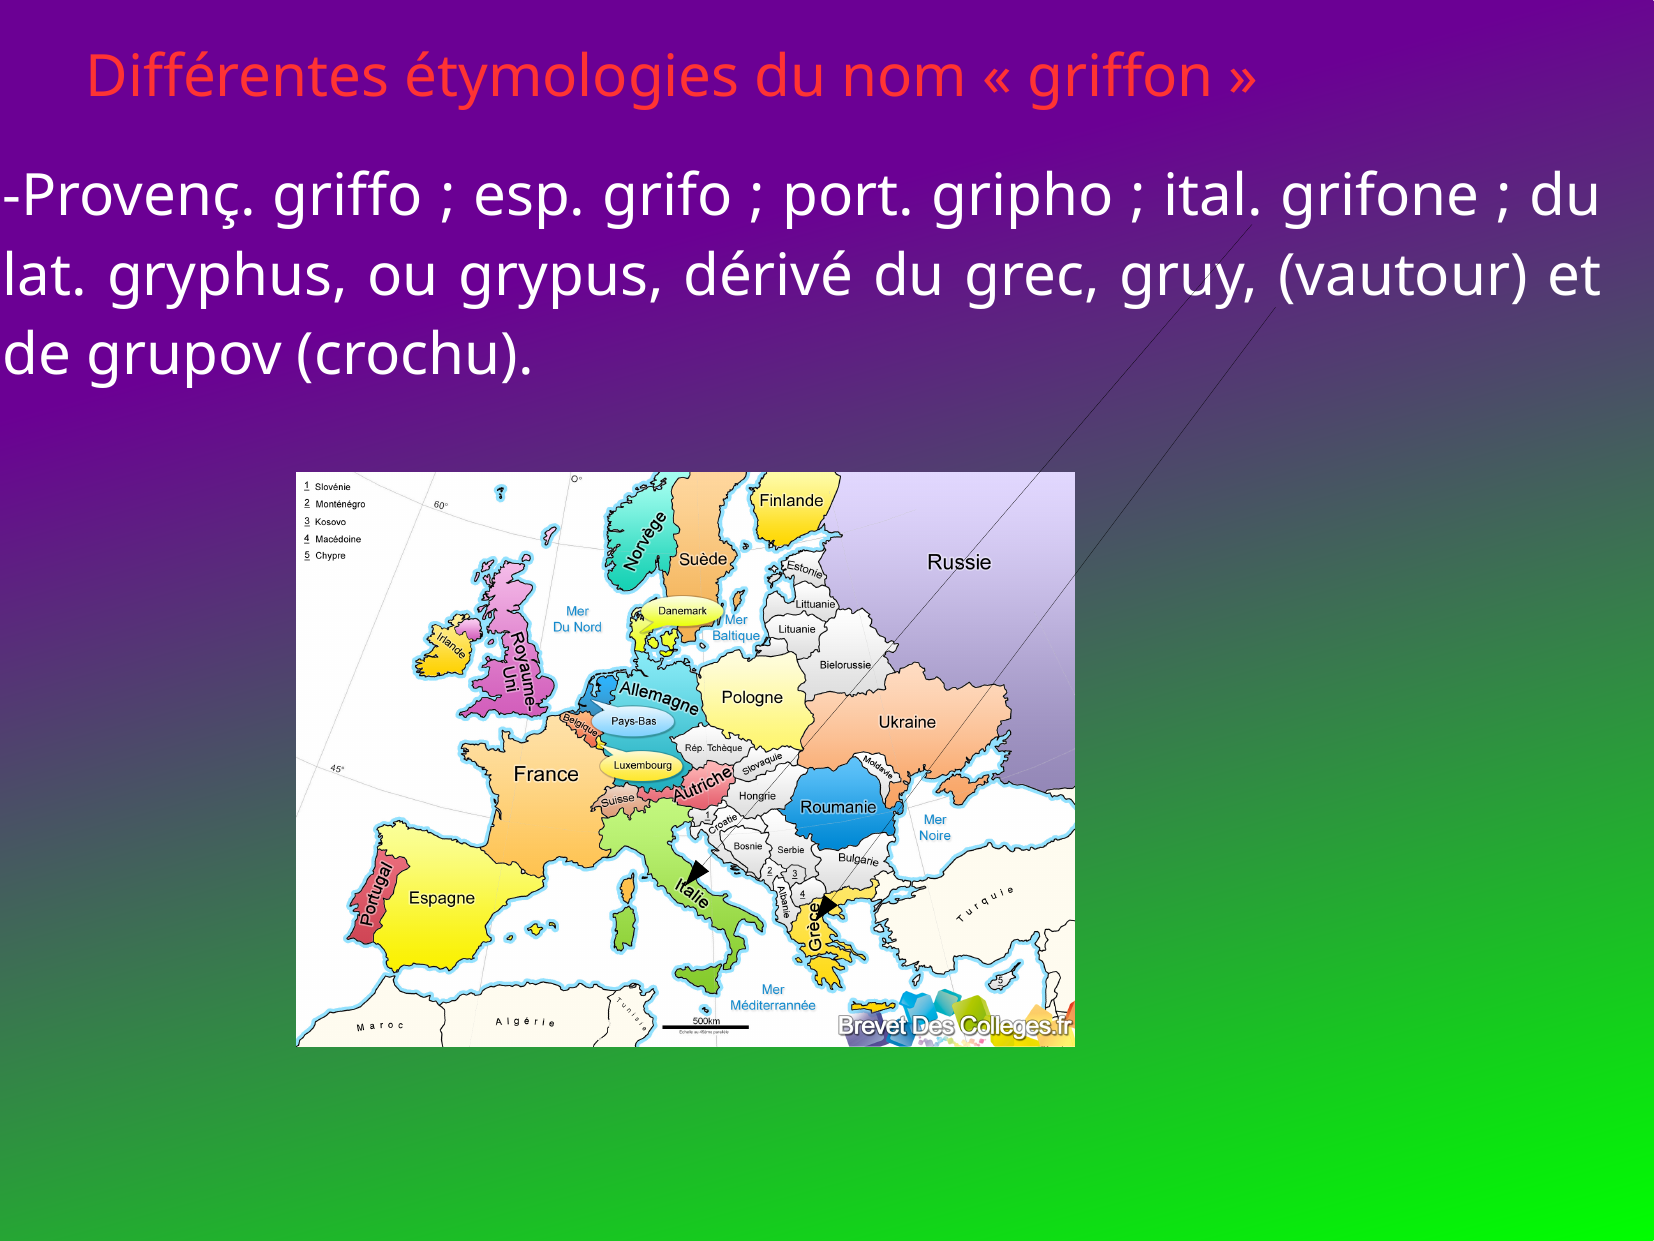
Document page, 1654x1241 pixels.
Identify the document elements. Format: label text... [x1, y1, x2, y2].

text_box -Provenç. griffo ; esp. grifo ; port. gripho ; ital. grifone ; du lat. gryphus, ou grypus, dérivé du grec, gruy, (vautour) et de grupov (crochu). [0, 146, 1617, 378]
text_box Différentes étymologies du nom « griffon » [70, 26, 1371, 112]
picture [296, 472, 1075, 1047]
